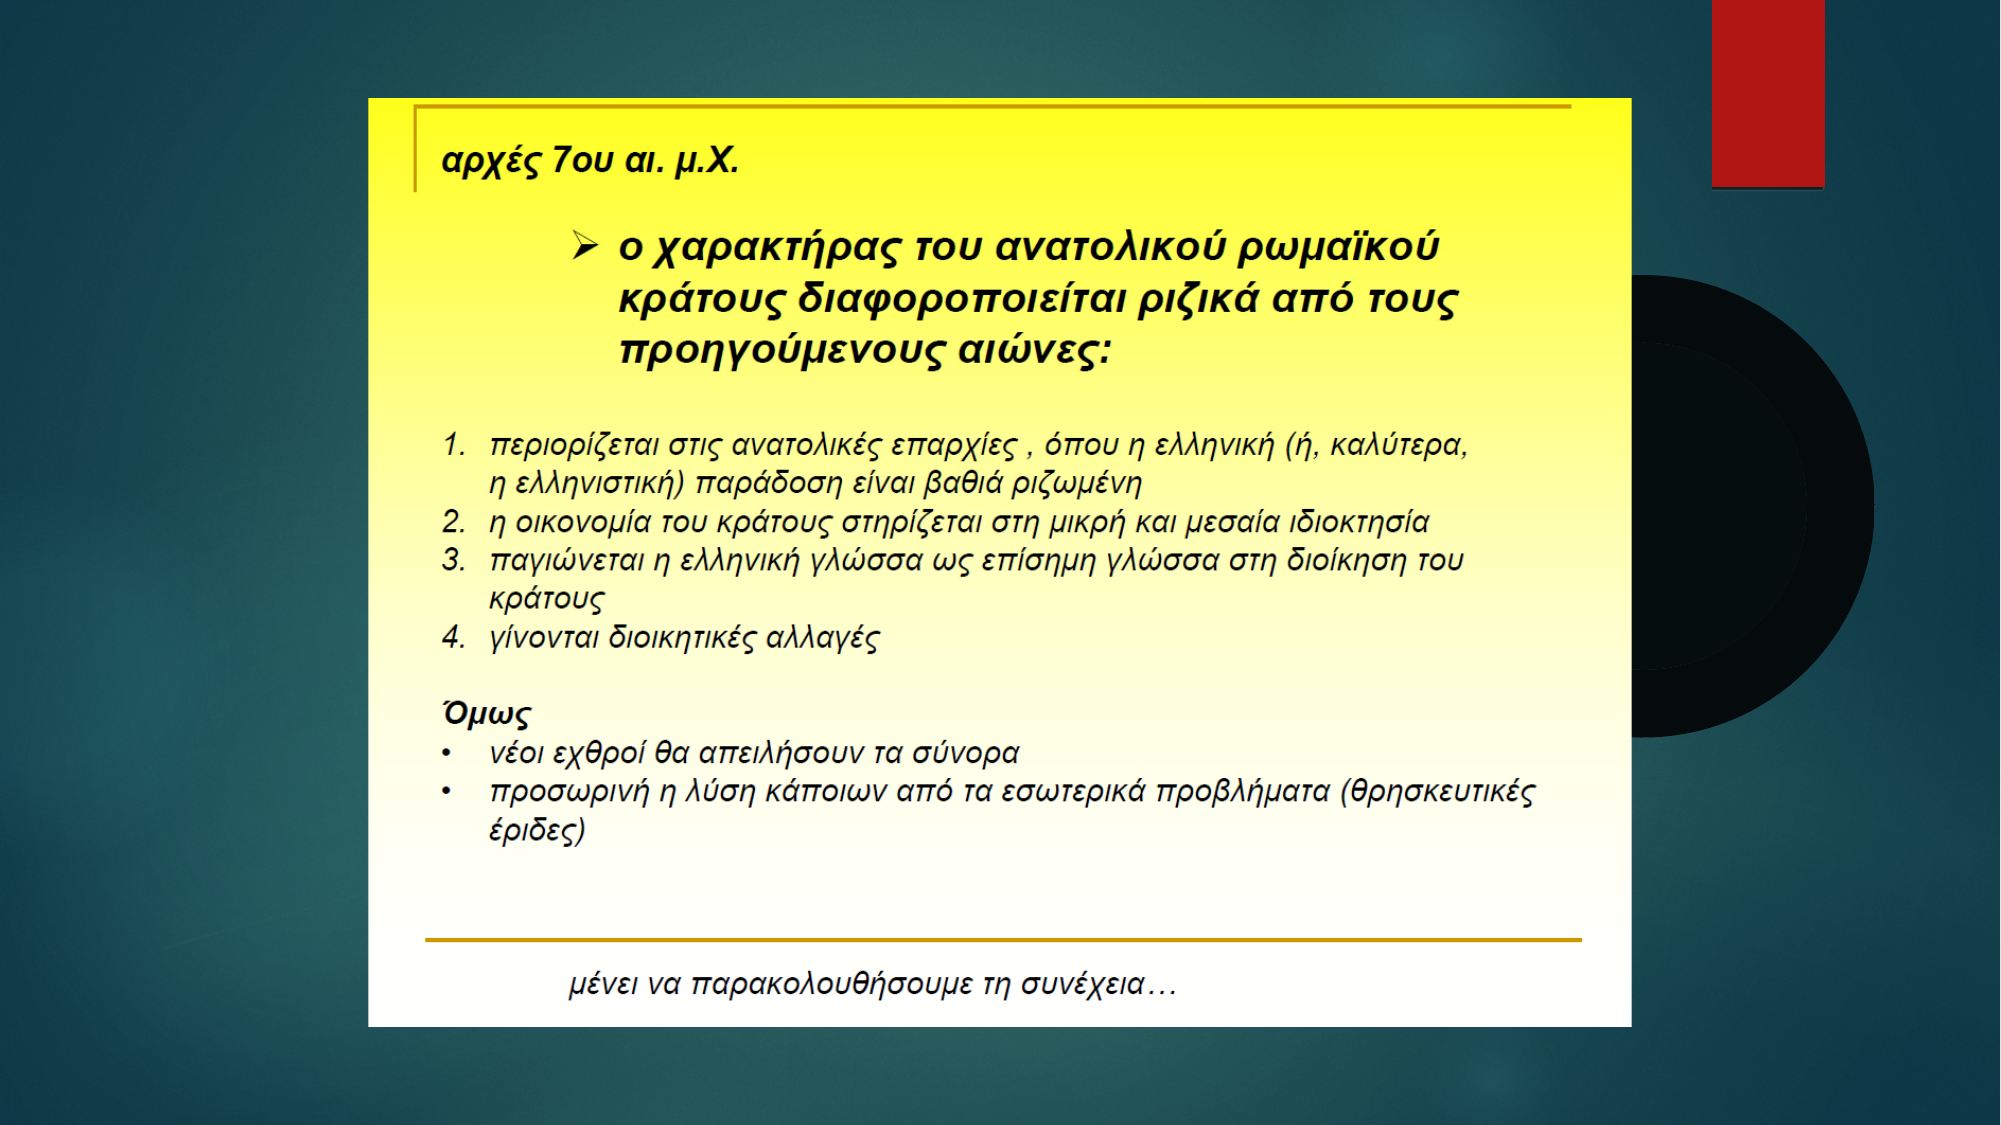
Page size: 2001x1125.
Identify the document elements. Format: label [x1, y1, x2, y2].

picture [368, 98, 1632, 1027]
